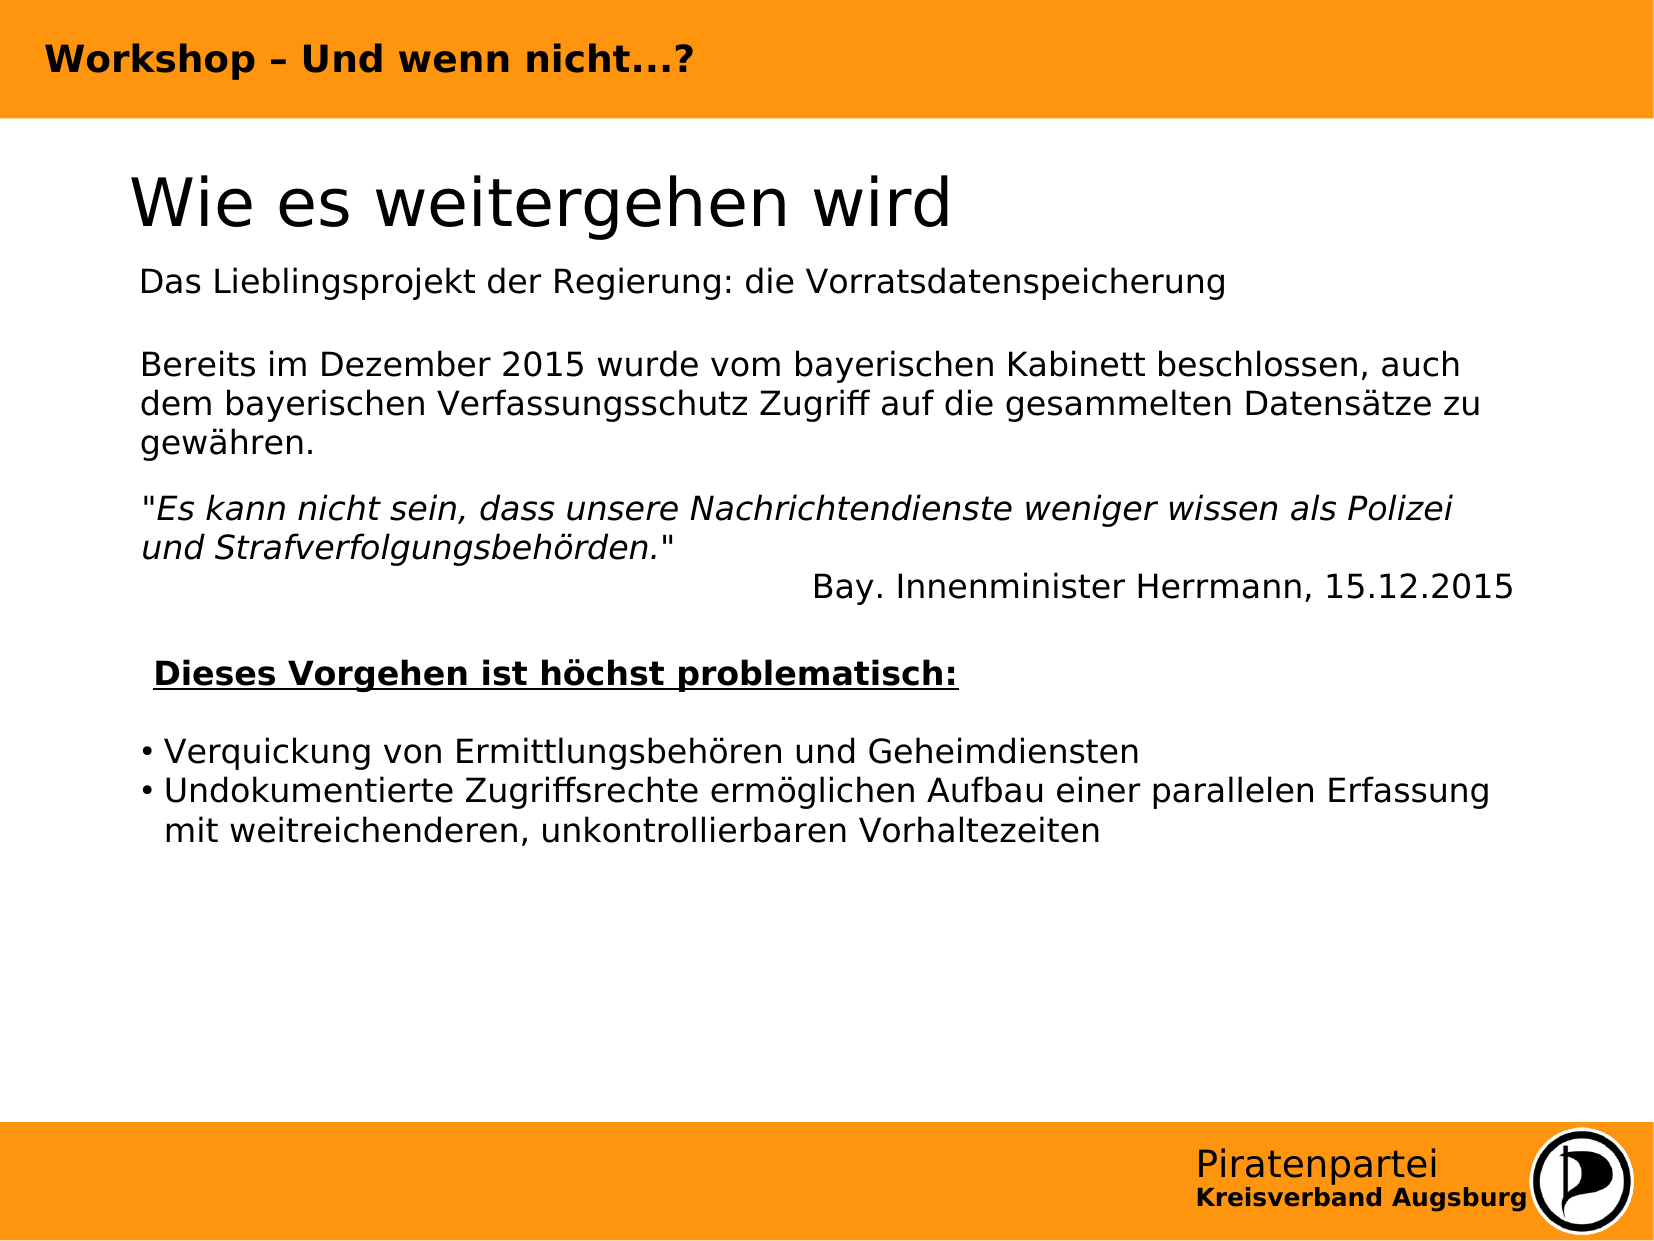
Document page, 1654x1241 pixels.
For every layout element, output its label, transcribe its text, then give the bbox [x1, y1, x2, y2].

picture [1529, 1127, 1634, 1235]
text_box Das Lieblingsprojekt der Regierung: die Vorratsdatenspeicherung [123, 253, 1532, 312]
text_box Wie es weitergehen wird [115, 155, 1560, 248]
text_box Dieses Vorgehen ist höchst problematisch: Verquickung von Ermittlungsbehören und Geheimdiensten Undokumentierte Zugriffsrechte ermöglichen Aufbau einer parallelen Erfassung mit weitreichenderen, unkontrollierbaren Vorhaltezeiten [126, 646, 1531, 797]
text_box "Es kann nicht sein, dass unsere Nachrichtendienste weniger wissen als Polizei und Strafverfolgungsbehörden." Bay. Innenminister Herrmann, 15.12.2015 [126, 481, 1531, 632]
text_box Workshop – Und wenn nicht...? [29, 29, 1329, 88]
text_box Bereits im Dezember 2015 wurde vom bayerischen Kabinett beschlossen, auch dem bayerischen Verfassungsschutz Zugriff auf die gesammelten Datensätze zu gewähren. [124, 337, 1530, 488]
